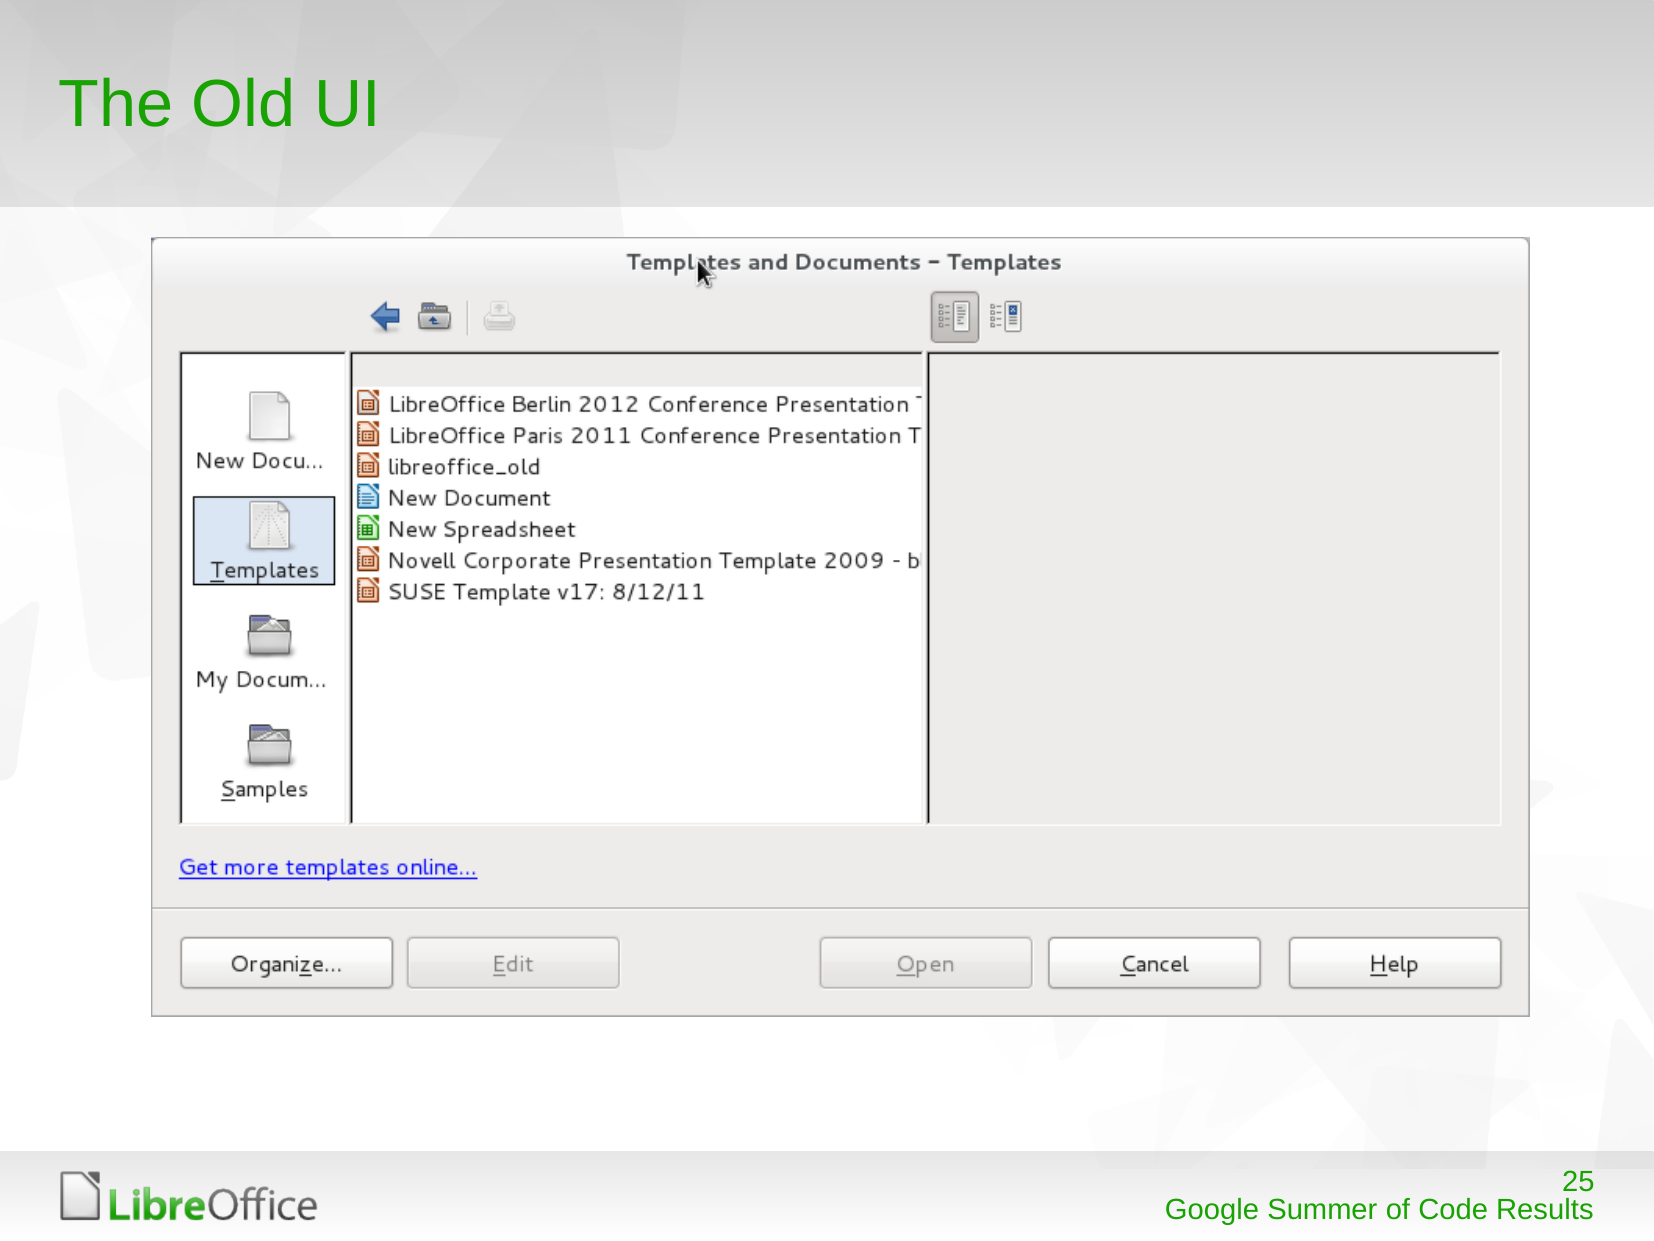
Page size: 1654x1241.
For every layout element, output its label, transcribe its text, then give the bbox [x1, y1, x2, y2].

picture [0, 0, 1654, 1169]
picture [41, 1152, 337, 1240]
title The Old UI [59, 29, 1595, 178]
